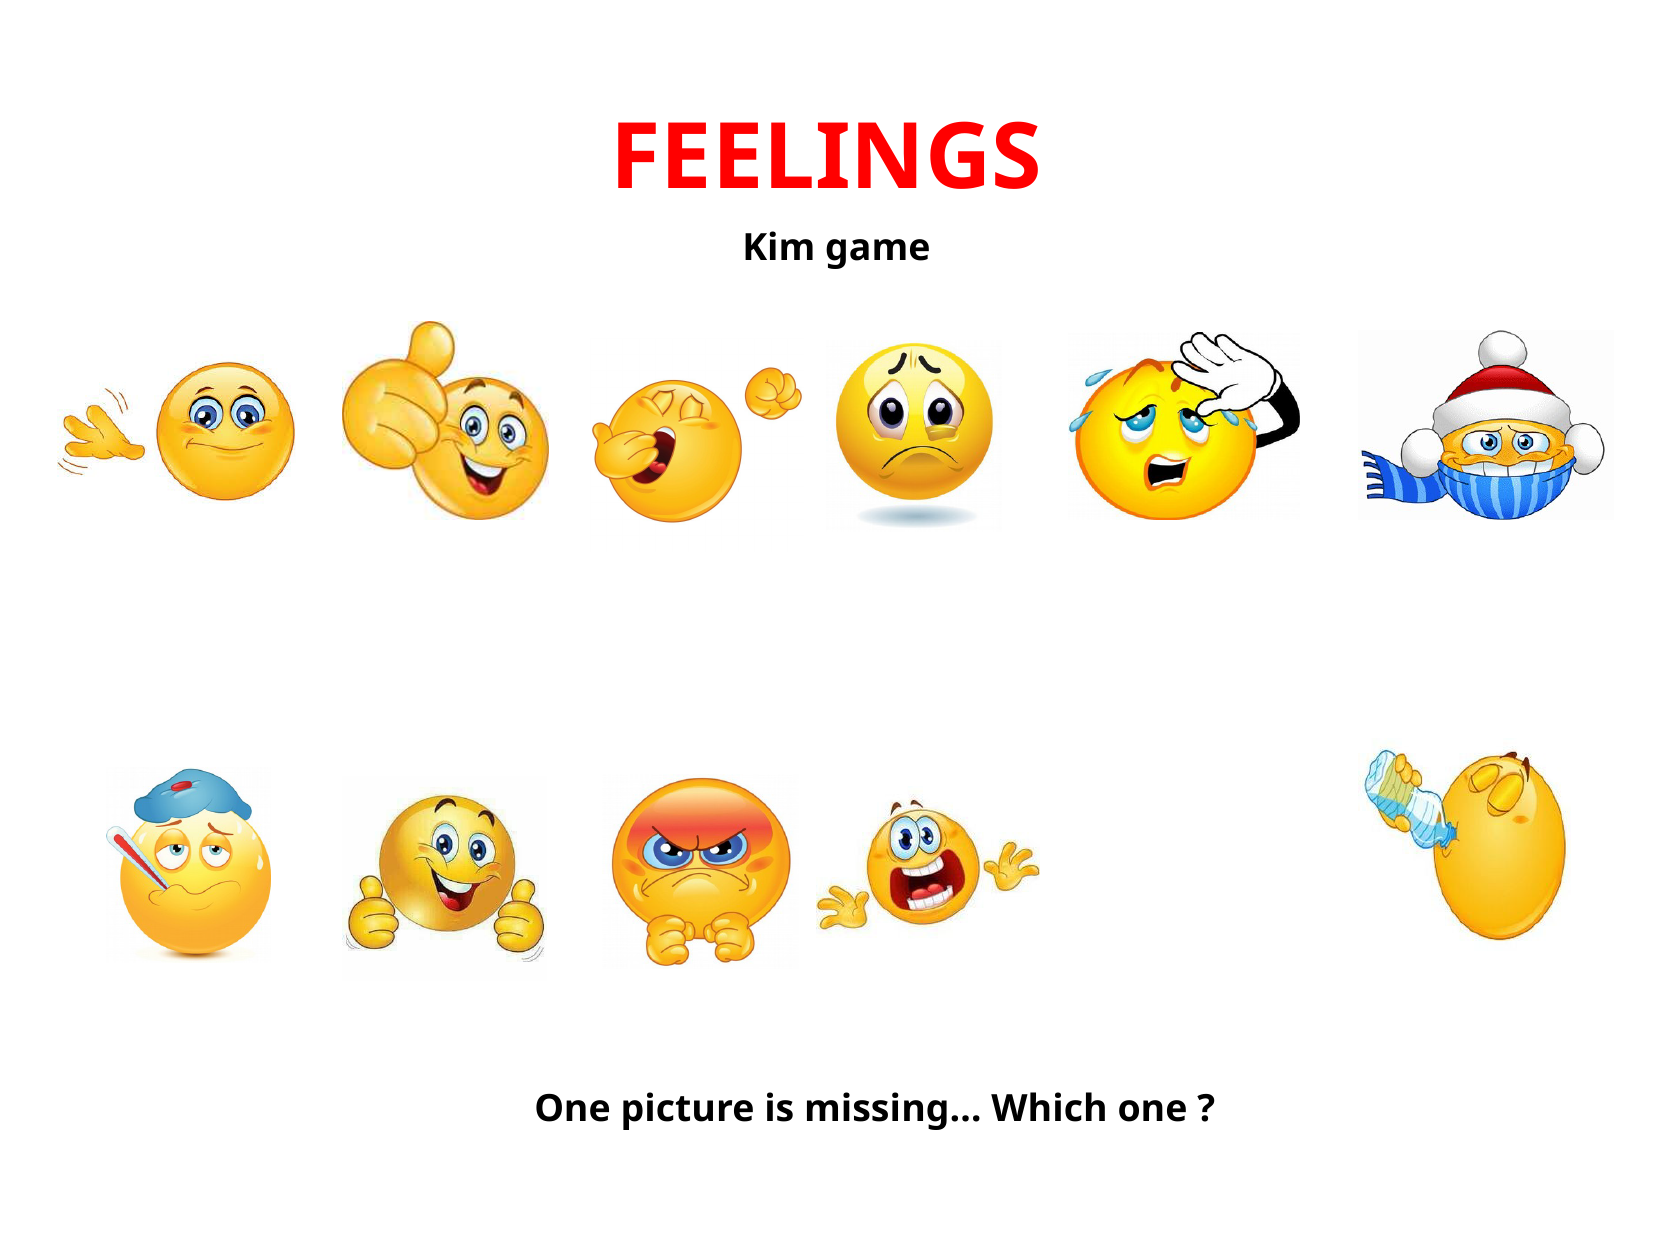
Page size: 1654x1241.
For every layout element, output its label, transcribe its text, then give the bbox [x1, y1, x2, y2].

picture [590, 338, 804, 552]
picture [826, 340, 1002, 532]
picture [602, 774, 799, 969]
picture [1068, 332, 1300, 520]
text_box Kim game [649, 212, 1087, 274]
picture [57, 354, 296, 508]
text_box One picture is missing… Which one ? [519, 1073, 1323, 1182]
title FEELINGS [82, 49, 1571, 257]
picture [1358, 738, 1571, 951]
picture [1358, 330, 1614, 520]
picture [106, 767, 271, 963]
picture [342, 776, 547, 981]
picture [342, 321, 549, 520]
picture [816, 786, 1040, 945]
